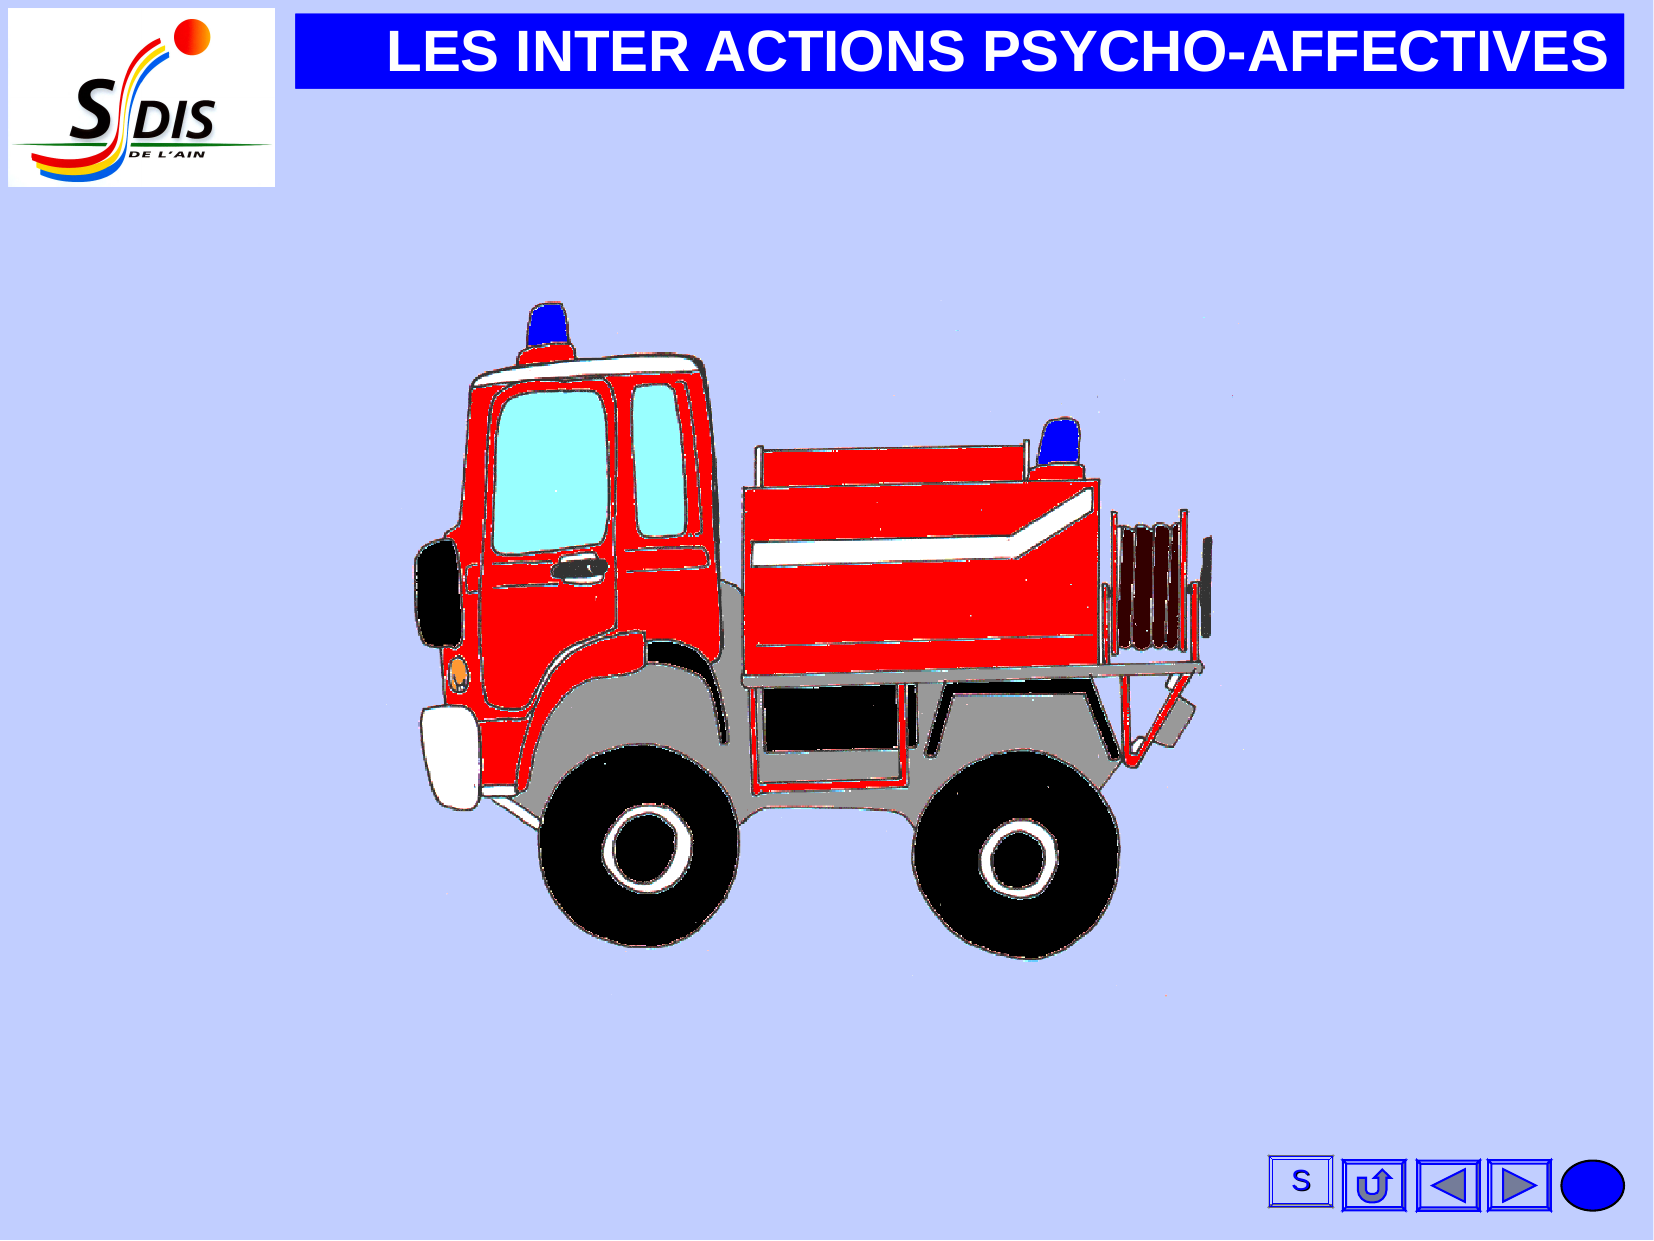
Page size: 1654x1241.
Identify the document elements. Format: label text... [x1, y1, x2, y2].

picture [8, 8, 275, 187]
picture [383, 285, 1244, 1004]
text_box LES INTER ACTIONS PSYCHO-AFFECTIVES [295, 13, 1625, 89]
text_box [1561, 1160, 1625, 1211]
